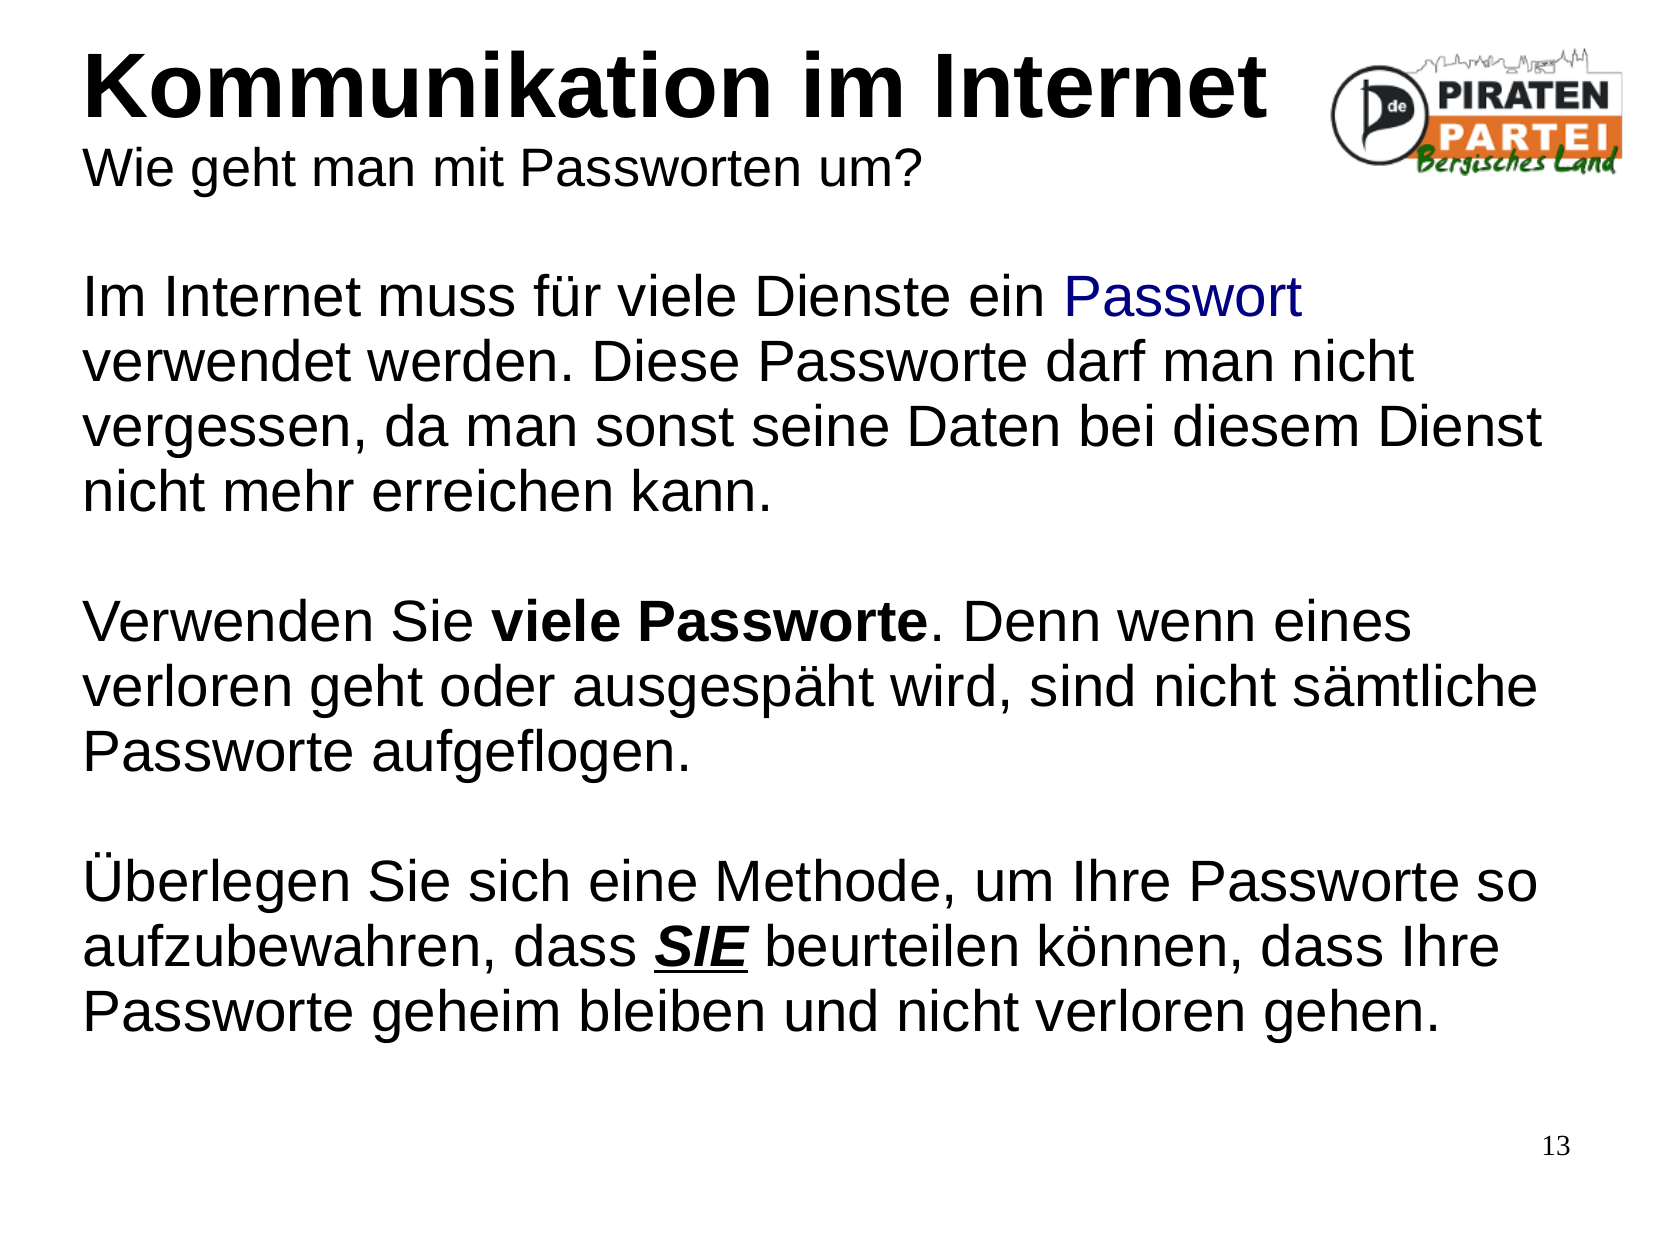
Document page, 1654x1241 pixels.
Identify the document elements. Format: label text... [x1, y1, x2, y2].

picture [1328, 47, 1625, 176]
title Kommunikation im Internet Wie geht man mit Passworten um? [82, 34, 1571, 198]
subtitle Im Internet muss für viele Dienste ein Passwort verwendet werden. Diese Passworte darf man nicht vergessen, da man sonst seine Daten bei diesem Dienst nicht mehr erreichen kann. Verwenden Sie viele Passworte. Denn wenn eines verloren geht oder ausgespäht wird, sind nicht sämtliche Passworte aufgeflogen. Überlegen Sie sich eine Methode, um Ihre Passworte so aufzubewahren, dass SIE beurteilen können, dass Ihre Passworte geheim bleiben und nicht verloren gehen. [82, 206, 1571, 1102]
